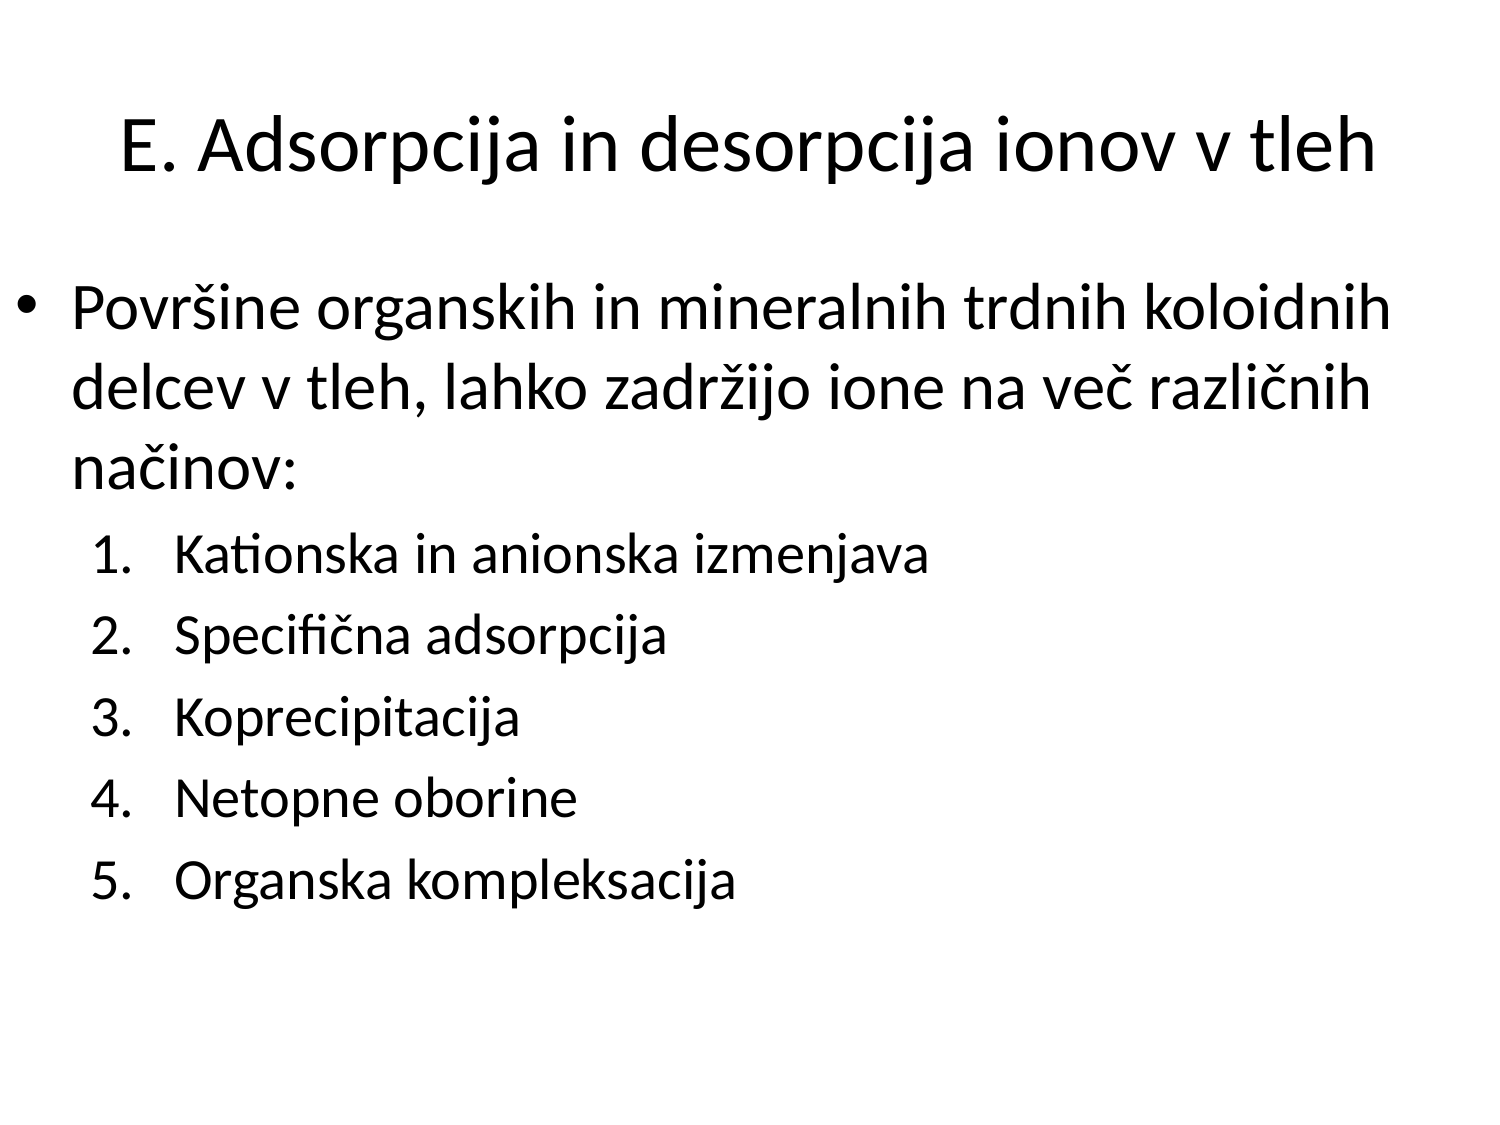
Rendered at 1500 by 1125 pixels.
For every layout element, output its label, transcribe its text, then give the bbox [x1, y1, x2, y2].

list Površine organskih in mineralnih trdnih koloidnih delcev v tleh, lahko zadržijo ione na več različnih načinov: Kationska in anionska izmenjava Specifična adsorpcija Koprecipitacija Netopne oborine Organska kompleksacija [0, 255, 1500, 1125]
title E. Adsorpcija in desorpcija ionov v tleh [75, 45, 1425, 233]
